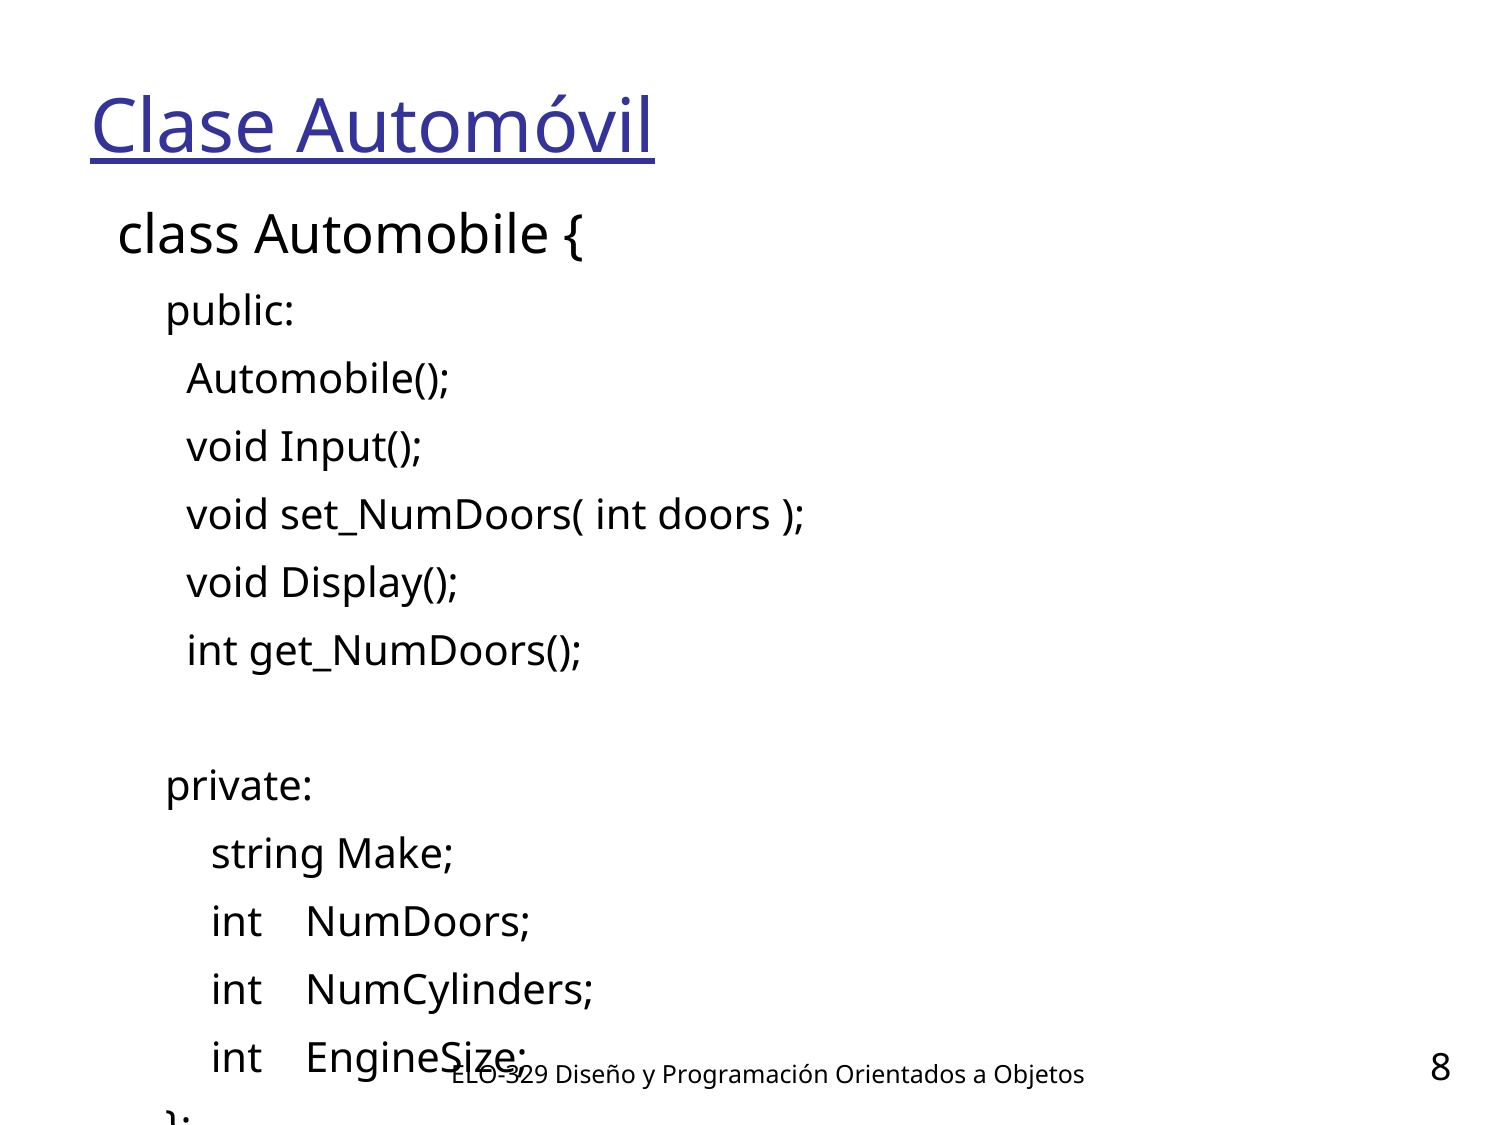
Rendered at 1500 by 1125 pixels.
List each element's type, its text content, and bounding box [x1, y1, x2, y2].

list class Automobile { public: Automobile(); void Input(); void set_NumDoors( int doors ); void Display(); int get_NumDoors(); private: string Make; int NumDoors; int NumCylinders; int EngineSize; }; [75, 187, 1462, 1029]
title Clase Automóvil [75, 19, 1500, 183]
